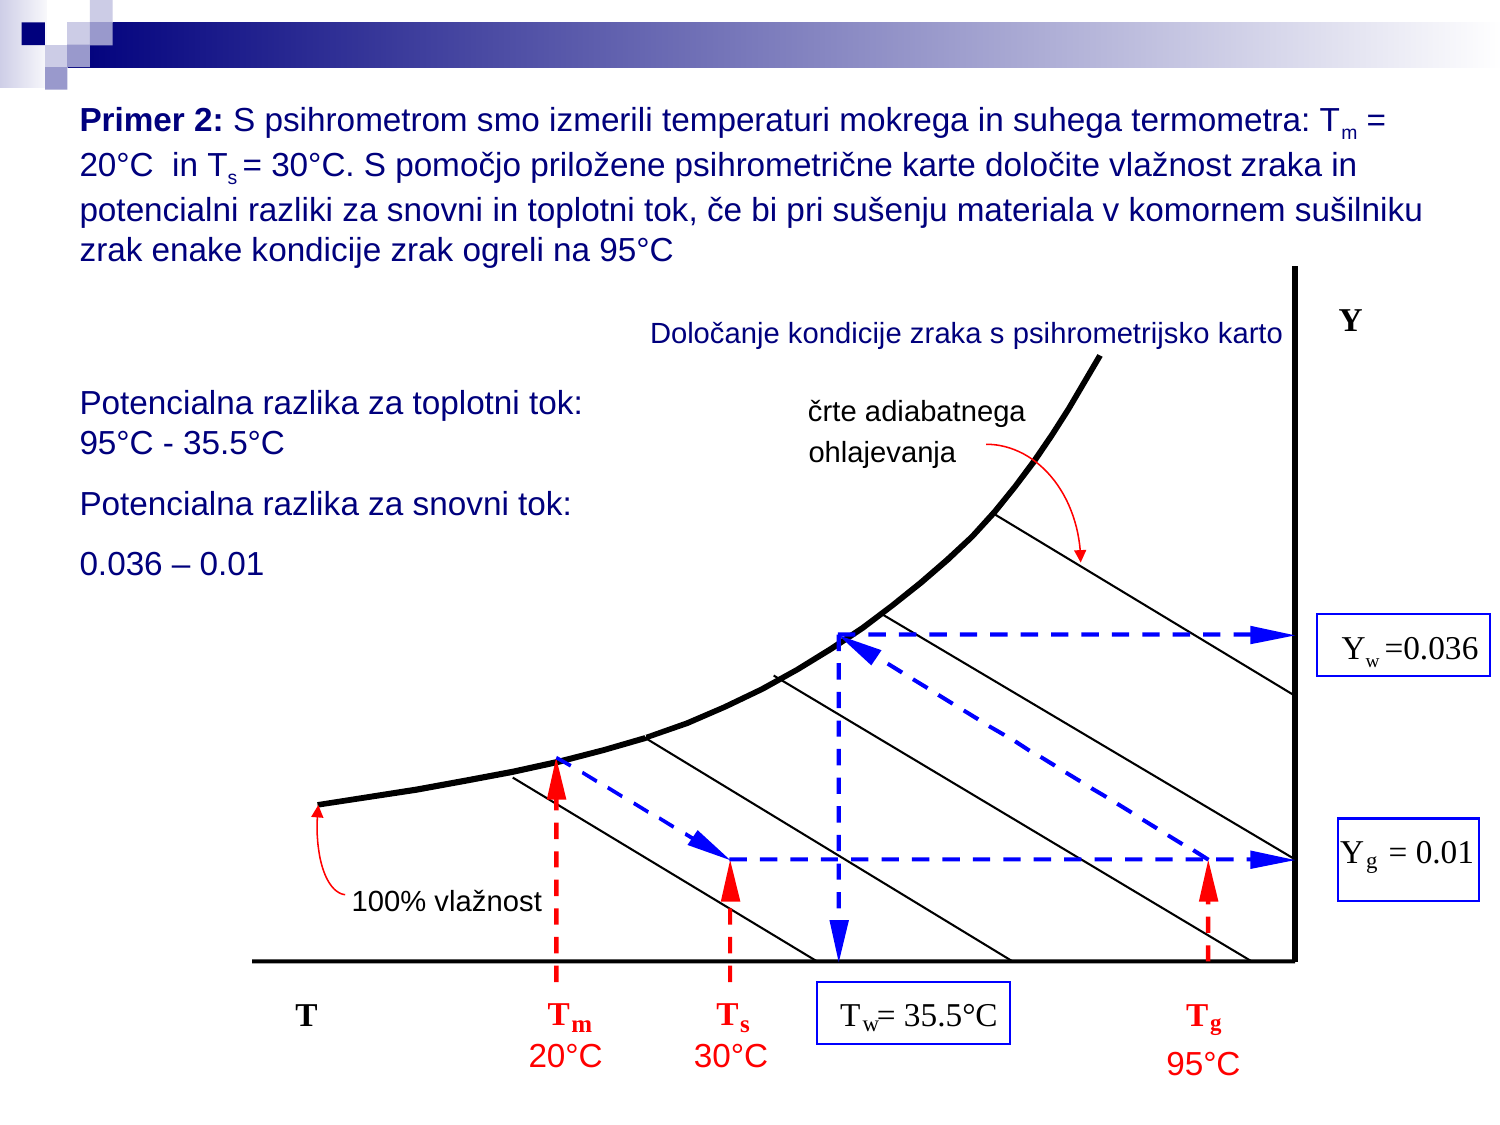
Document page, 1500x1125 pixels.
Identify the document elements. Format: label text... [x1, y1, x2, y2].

text_box [959, 632, 978, 637]
text_box [987, 724, 1006, 737]
text_box [554, 936, 559, 954]
text_box [1185, 848, 1219, 905]
text_box [1116, 802, 1133, 815]
text_box [1094, 857, 1112, 862]
text_box [1003, 857, 1021, 862]
text_box [1141, 817, 1159, 831]
text_box [1090, 786, 1108, 799]
text_box [1205, 916, 1211, 933]
text_box [1051, 632, 1069, 637]
text_box Določanje kondicije zraka s psihrometrijsko karto [650, 314, 1285, 350]
text_box [252, 266, 1298, 964]
text_box [790, 857, 808, 862]
text_box s [740, 1007, 751, 1027]
text_box [554, 851, 559, 868]
text_box [942, 857, 960, 862]
text_box [1142, 632, 1160, 637]
text_box [1166, 833, 1184, 846]
text_box 30°C [679, 1027, 786, 1083]
text_box [581, 770, 598, 784]
text_box [1203, 632, 1221, 637]
text_box [1064, 857, 1082, 862]
text_box [868, 632, 886, 637]
text_box Y [1338, 298, 1363, 339]
text_box ohlajevanja [808, 432, 957, 469]
text_box [554, 879, 559, 897]
text_box Yw =0.036 [1341, 625, 1479, 672]
text_box [1032, 354, 1103, 461]
text_box [645, 678, 781, 739]
text_box T [716, 992, 739, 1027]
text_box [554, 822, 559, 840]
text_box [911, 677, 929, 690]
text_box [606, 785, 623, 799]
text_box [886, 661, 904, 675]
text_box [1172, 632, 1191, 637]
text_box [836, 806, 841, 823]
text_box [728, 908, 733, 925]
text_box [898, 632, 917, 637]
text_box Primer 2: S psihrometrom smo izmerili temperaturi mokrega in suhega termometra: Tm = 20°C in Ts = 30°C. S pomočjo priložene psihrometrične karte določite vlažnost zraka in potencialni razliki za snovni in toplotni tok, če bi pri sušenju materiala v komornem sušilniku zrak enake kondicije zrak ogreli na 95°C [64, 90, 1459, 277]
text_box [929, 632, 947, 637]
text_box [554, 908, 559, 925]
text_box w [862, 1008, 880, 1037]
text_box [759, 857, 778, 862]
text_box [836, 720, 841, 737]
text_box [1033, 857, 1052, 862]
text_box [728, 936, 733, 954]
text_box 20°C [513, 1027, 621, 1083]
text_box [1039, 755, 1057, 768]
text_box [658, 816, 675, 829]
text_box [836, 863, 841, 880]
text_box [990, 632, 1008, 637]
text_box [1155, 857, 1173, 862]
text_box [881, 857, 899, 862]
text_box [836, 748, 841, 766]
text_box [633, 801, 649, 814]
text_box T [1186, 992, 1209, 1033]
text_box [836, 691, 841, 709]
text_box g [1365, 845, 1378, 874]
text_box [836, 777, 841, 794]
text_box [779, 512, 995, 680]
text_box [728, 965, 733, 983]
text_box [851, 857, 869, 862]
text_box T [547, 992, 570, 1027]
text_box [836, 892, 841, 909]
text_box g [1210, 1007, 1222, 1034]
text_box [684, 830, 747, 902]
text_box [554, 965, 559, 983]
text_box [317, 735, 646, 811]
text_box [1064, 770, 1082, 784]
text_box [1020, 632, 1039, 637]
text_box [836, 834, 841, 852]
text_box [820, 857, 838, 862]
text_box Y = 0.01 [1340, 830, 1475, 871]
text_box [1216, 857, 1234, 862]
text_box [836, 663, 841, 680]
text_box [1111, 632, 1130, 637]
text_box 95°C [1151, 1034, 1258, 1091]
text_box m [571, 1007, 593, 1027]
text_box [1013, 739, 1031, 753]
text_box [1081, 632, 1099, 637]
text_box T [295, 992, 318, 1033]
text_box [962, 708, 980, 722]
text_box [972, 857, 991, 862]
text_box [911, 857, 930, 862]
text_box [991, 460, 1036, 514]
text_box [1125, 857, 1143, 862]
text_box T = 35.5°C [840, 993, 999, 1034]
text_box Potencialna razlika za toplotni tok: 95°C - 35.5°C Potencialna razlika za snovni tok: 0.036 – 0.01 [64, 373, 656, 591]
text_box [937, 693, 954, 706]
text_box črte adiabatnega [807, 392, 1035, 428]
text_box 100% vlažnost [335, 881, 543, 918]
